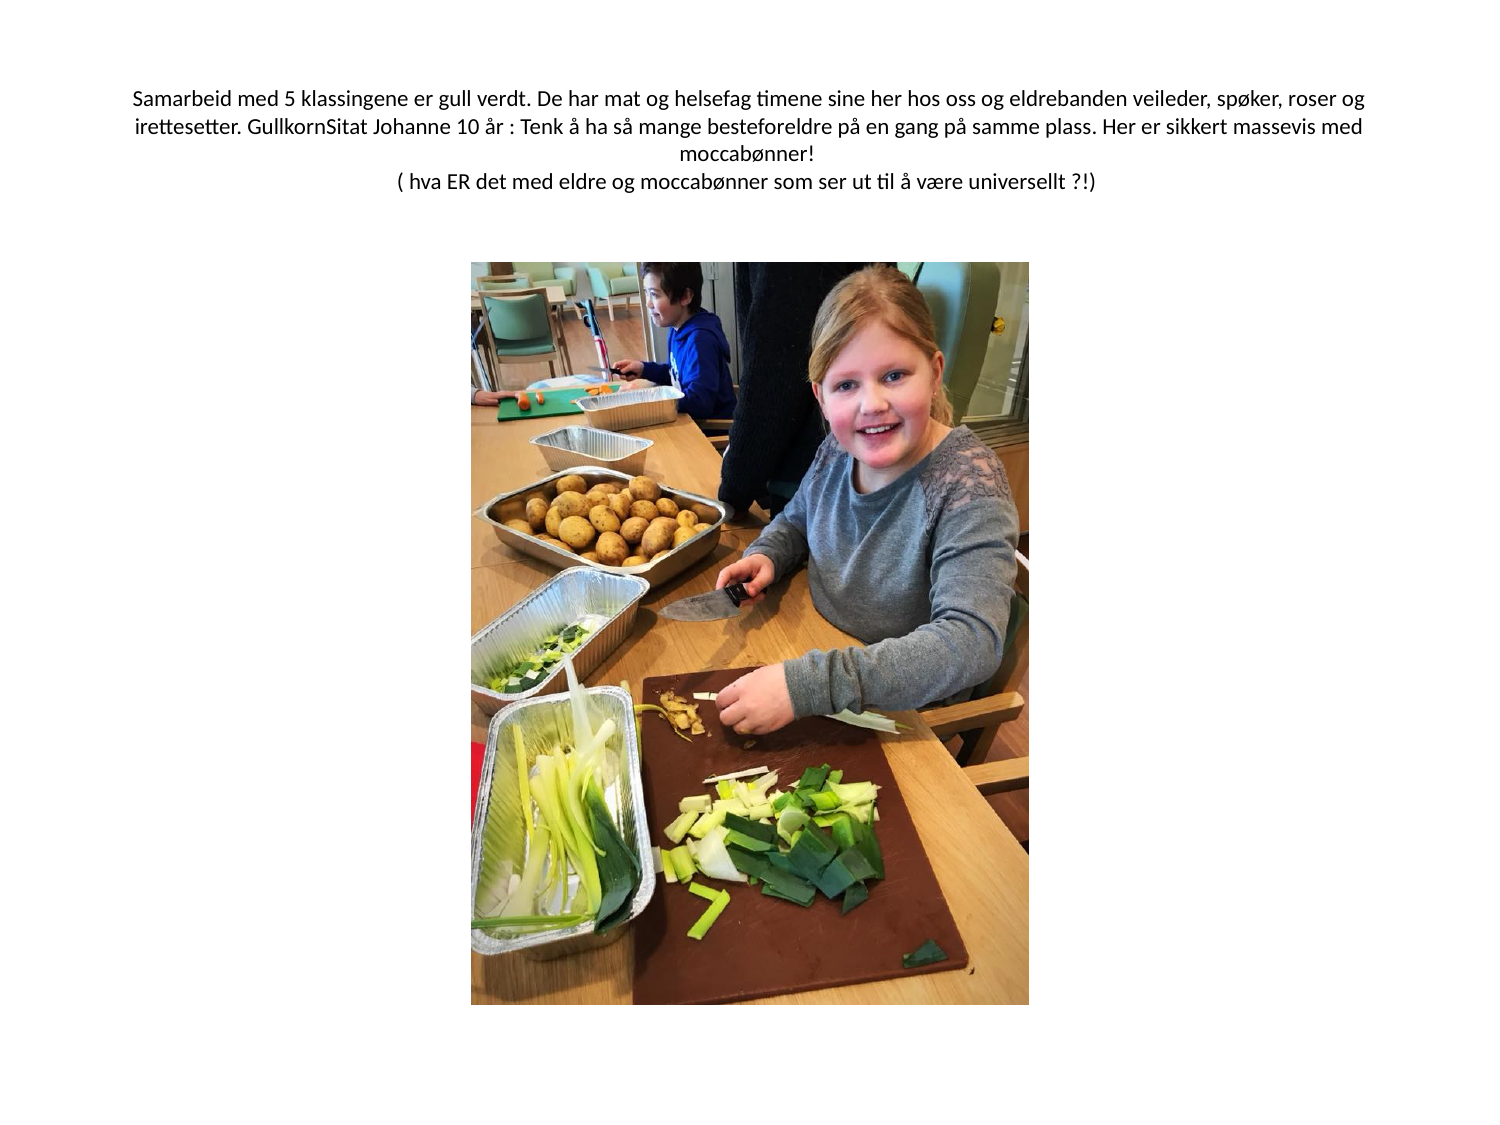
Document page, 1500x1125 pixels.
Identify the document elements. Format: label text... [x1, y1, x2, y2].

picture [471, 262, 1029, 1005]
title Samarbeid med 5 klassingene er gull verdt. De har mat og helsefag timene sine her hos oss og eldrebanden veileder, spøker, roser og irettesetter. GullkornSitat Johanne 10 år : Tenk å ha så mange besteforeldre på en gang på samme plass. Her er sikkert massevis med moccabønner! ( hva ER det med eldre og moccabønner som ser ut til å være universellt ?!) [75, 45, 1426, 233]
